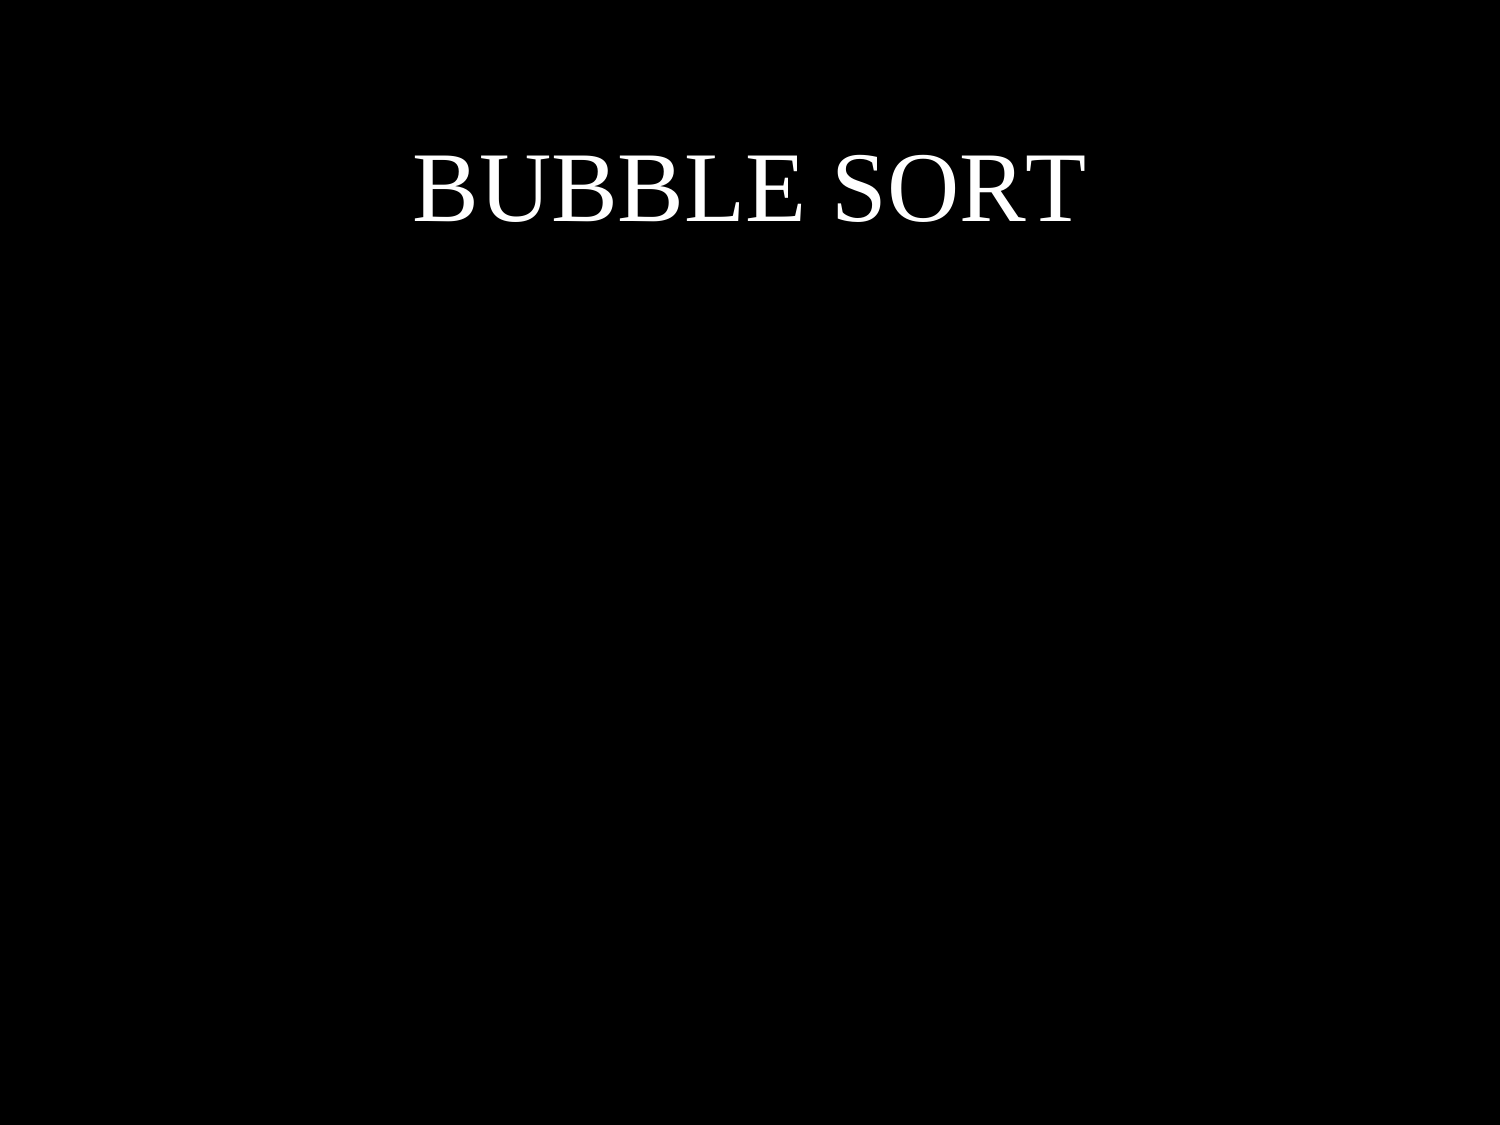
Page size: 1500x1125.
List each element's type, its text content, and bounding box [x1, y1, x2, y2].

title BUBBLE SORT [75, 41, 1426, 334]
